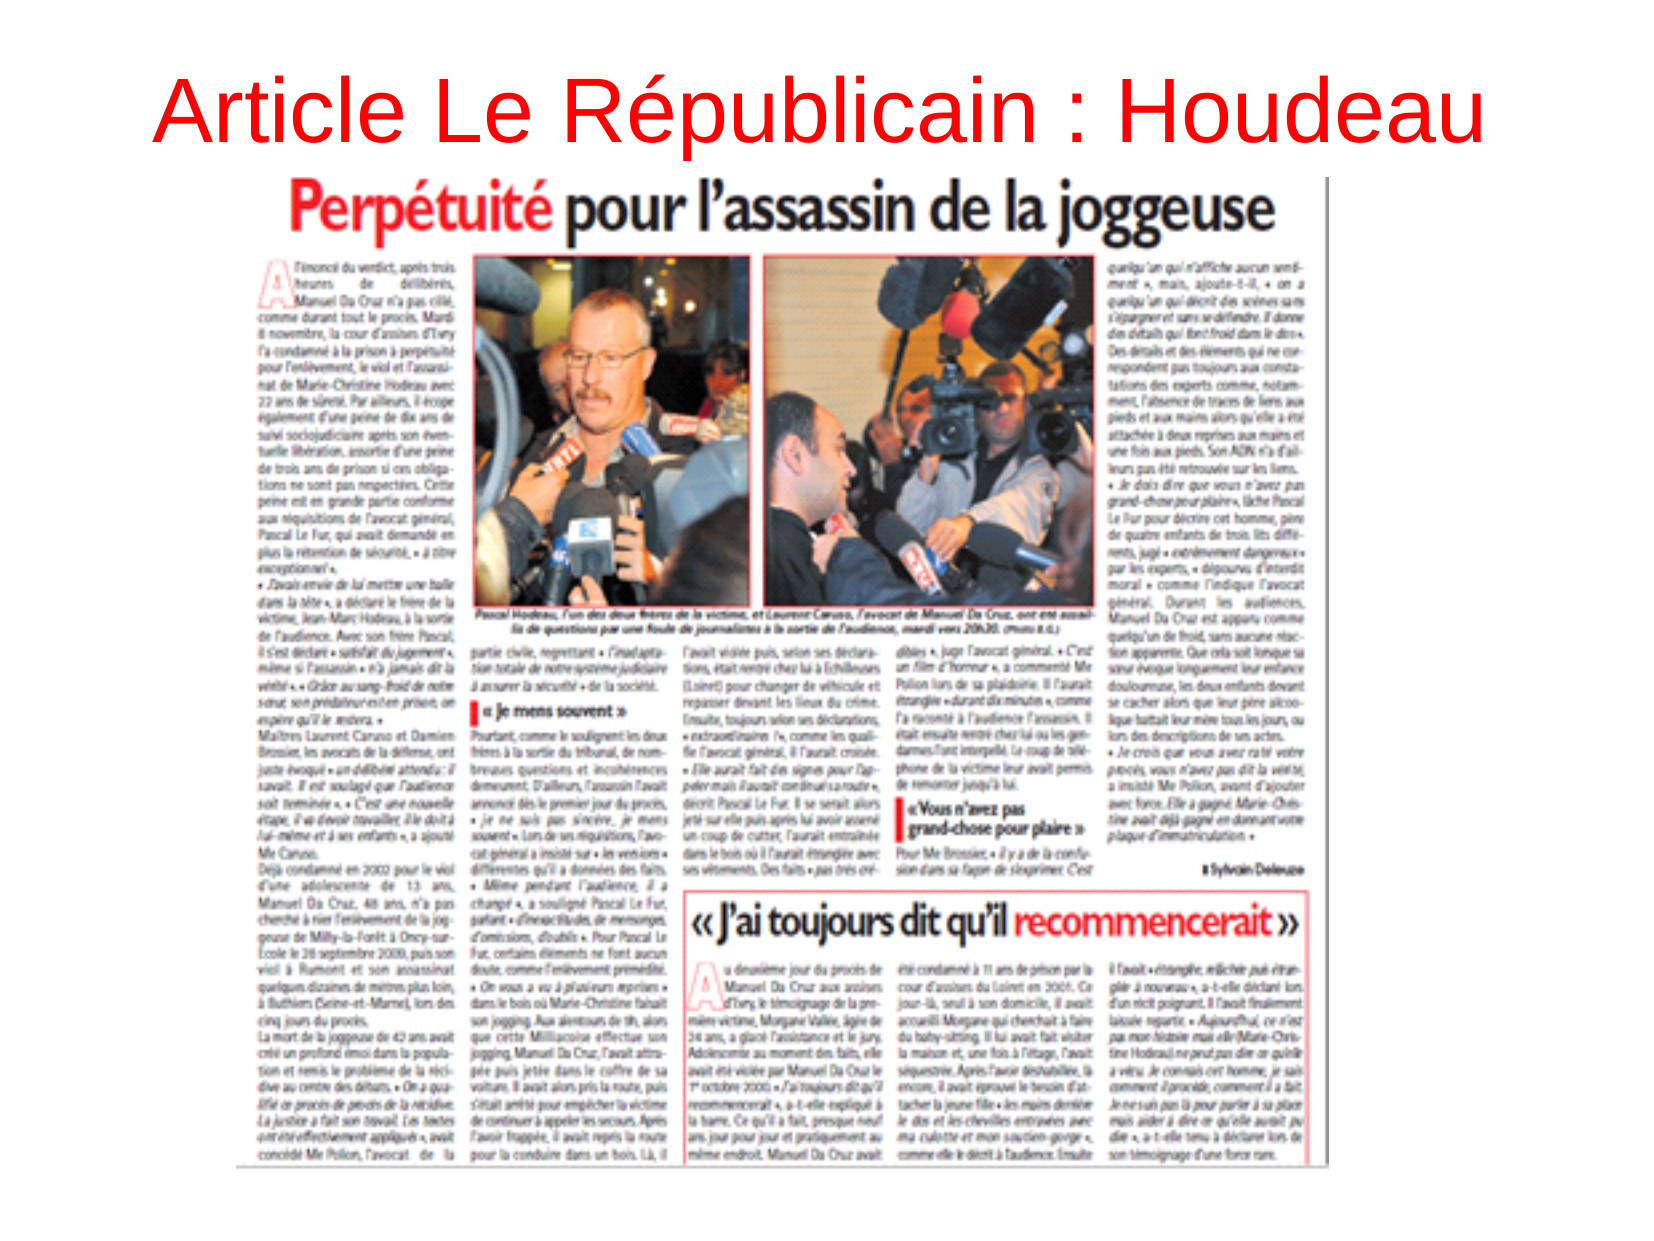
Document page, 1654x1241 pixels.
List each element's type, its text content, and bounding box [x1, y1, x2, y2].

title Article Le Républicain : Houdeau [76, 14, 1565, 207]
picture [236, 207, 1329, 1241]
